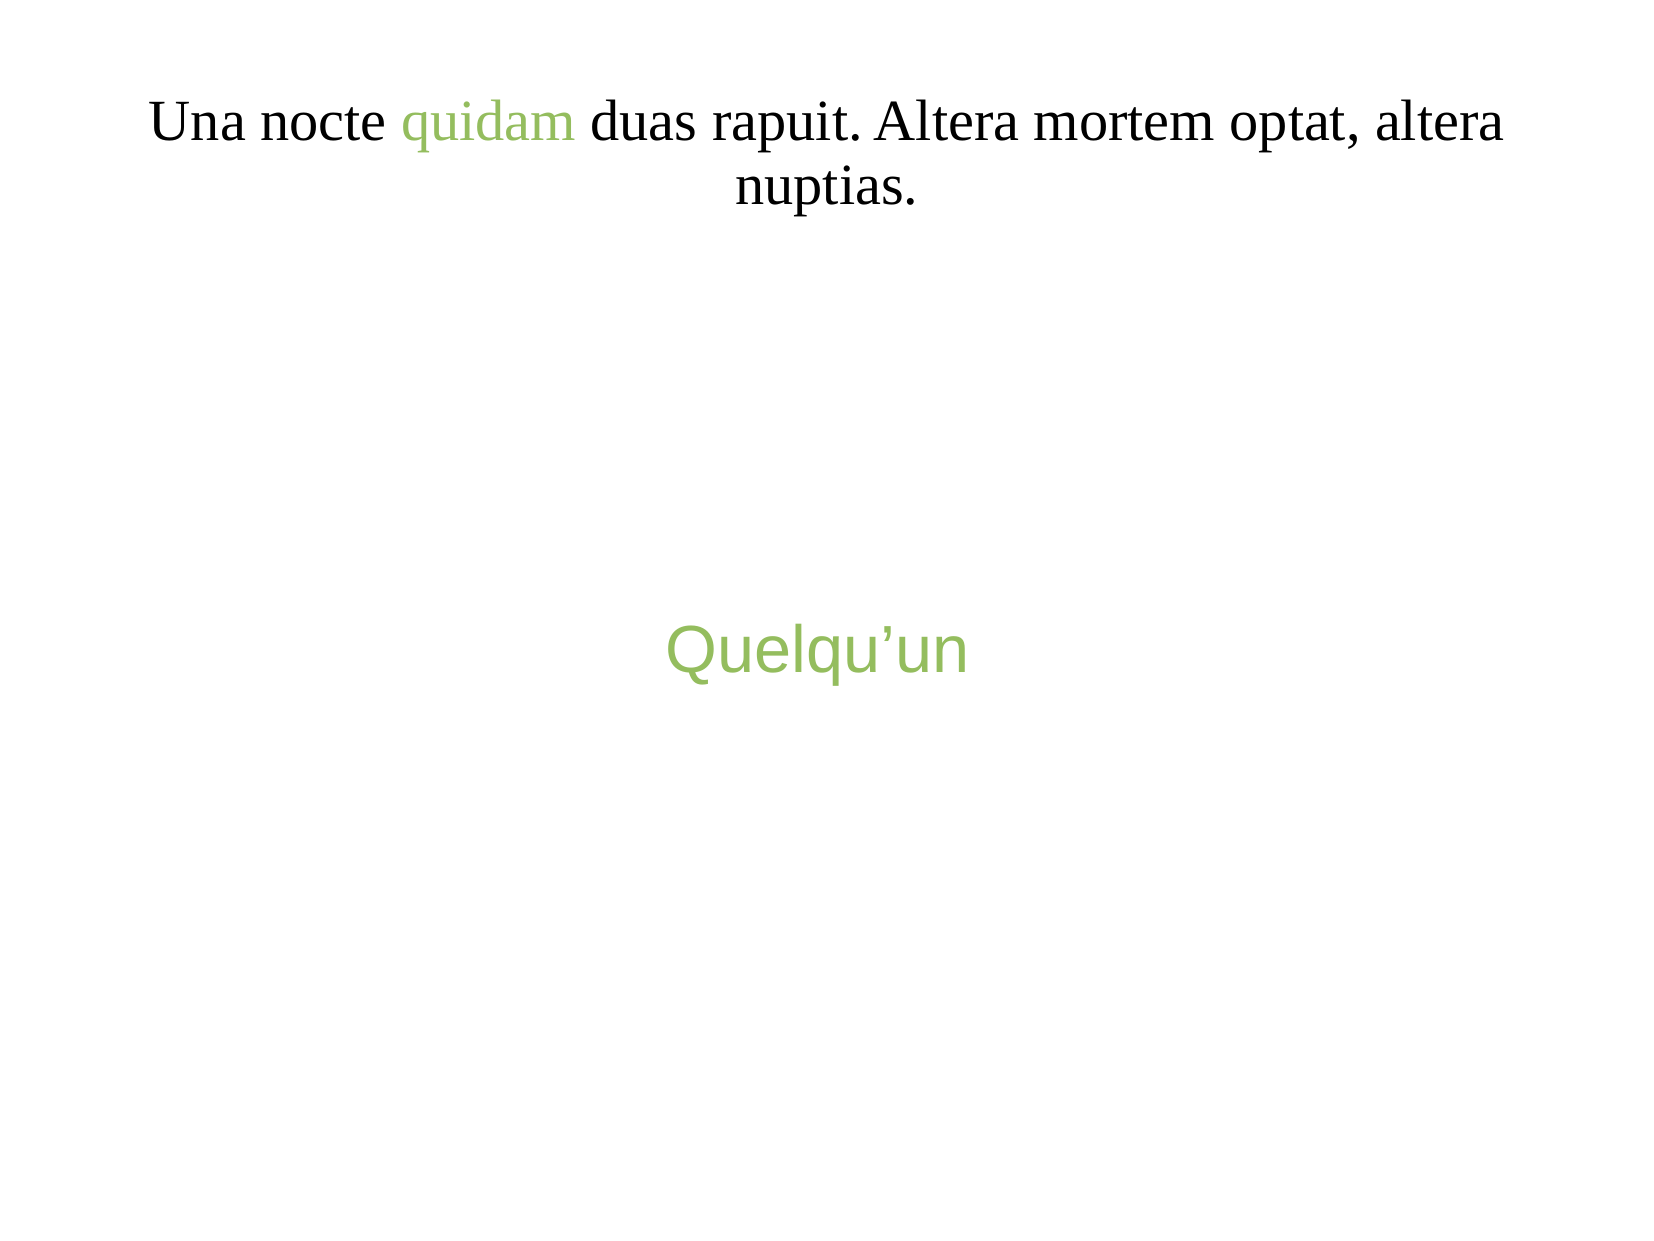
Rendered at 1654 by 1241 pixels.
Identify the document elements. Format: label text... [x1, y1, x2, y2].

title Una nocte quidam duas rapuit. Altera mortem optat, altera nuptias. [82, 49, 1571, 257]
subtitle Quelqu’un [82, 290, 1571, 1010]
